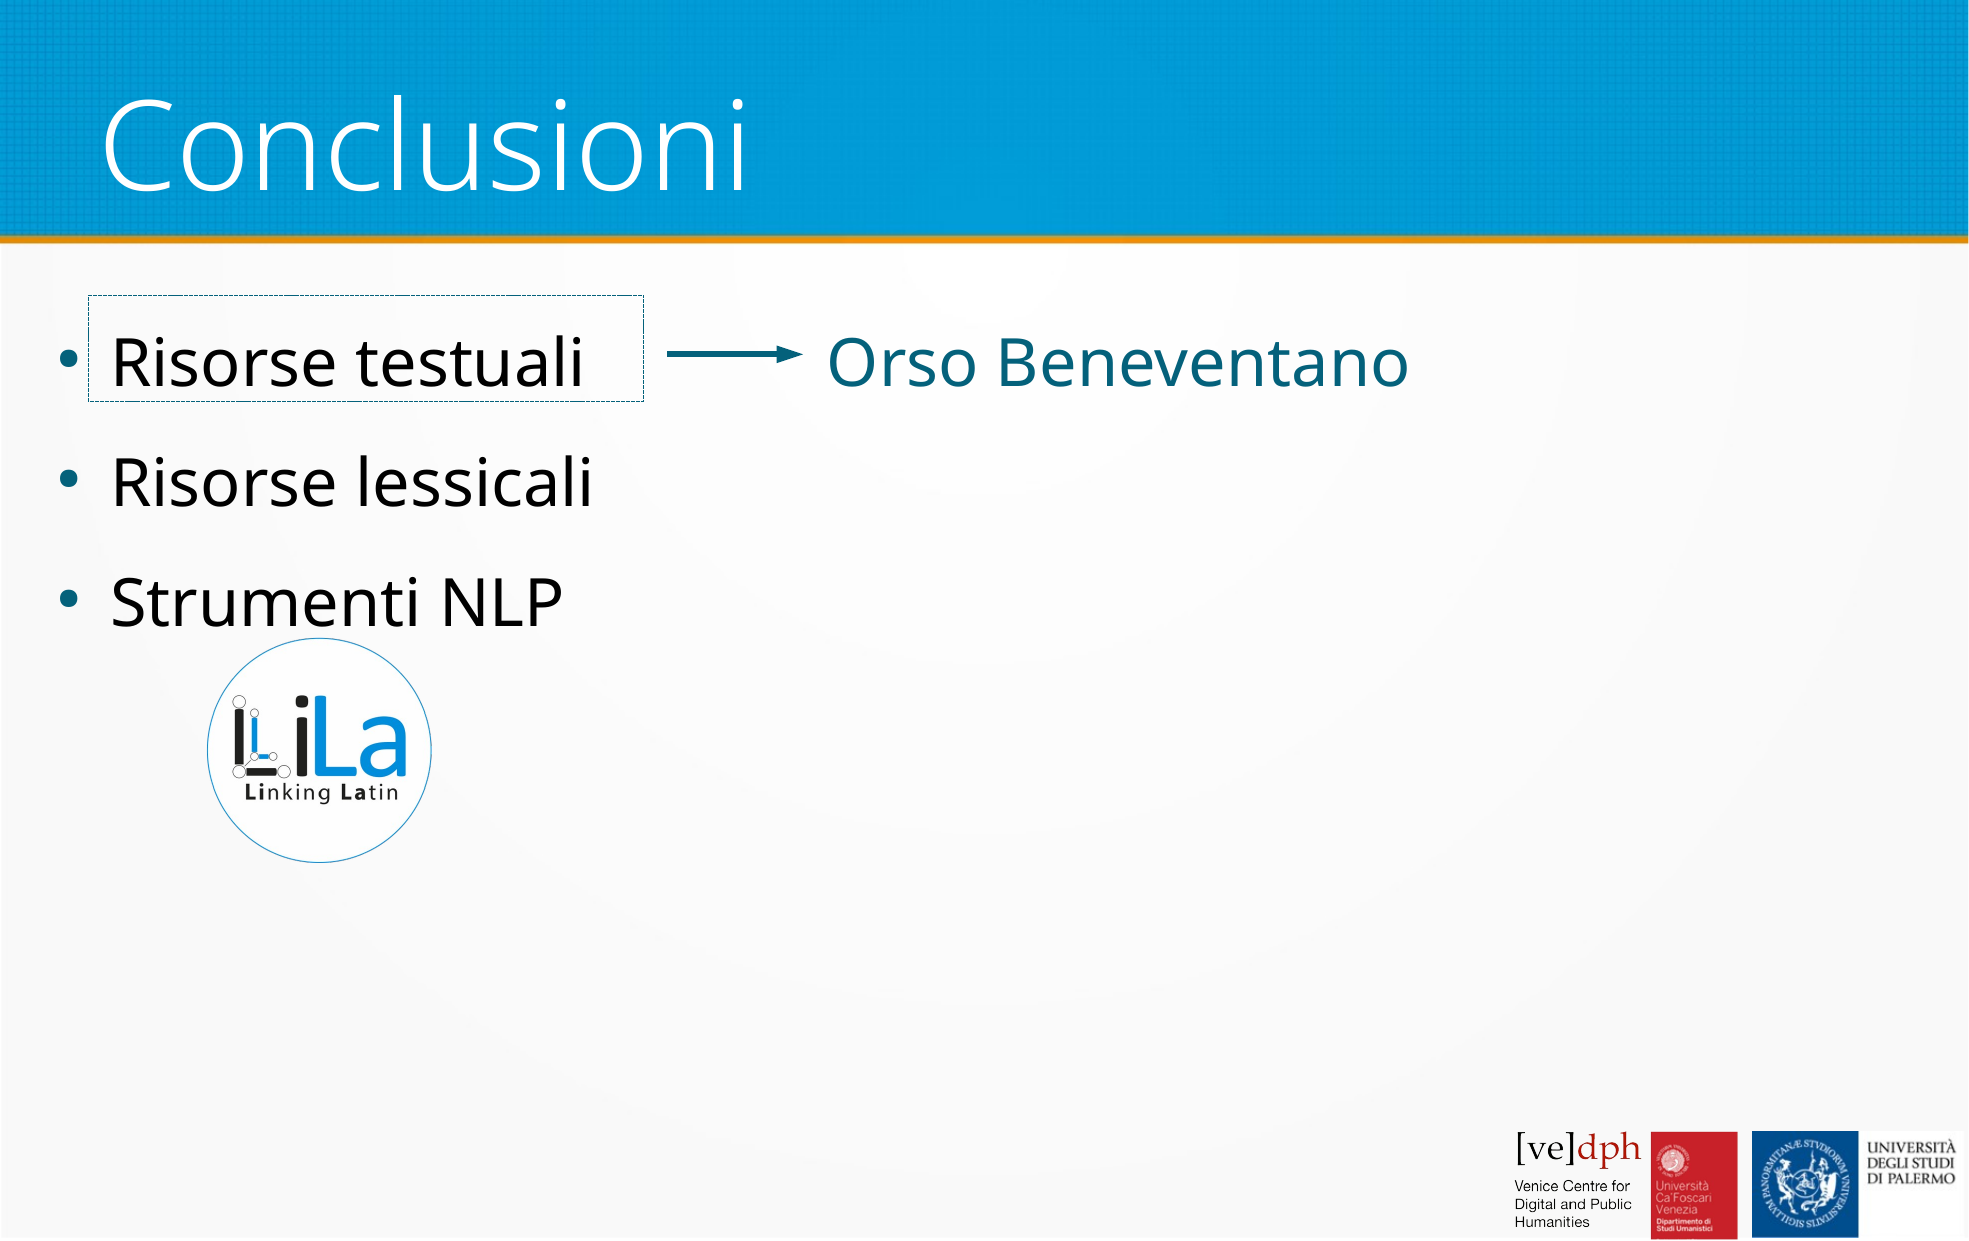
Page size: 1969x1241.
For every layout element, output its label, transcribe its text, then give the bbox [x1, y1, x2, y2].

list Orso Beneventano [826, 315, 1861, 721]
picture [0, 233, 1969, 1241]
title Conclusioni [98, 19, 1870, 227]
list Risorse testuali Risorse lessicali Strumenti NLP [39, 315, 899, 1081]
